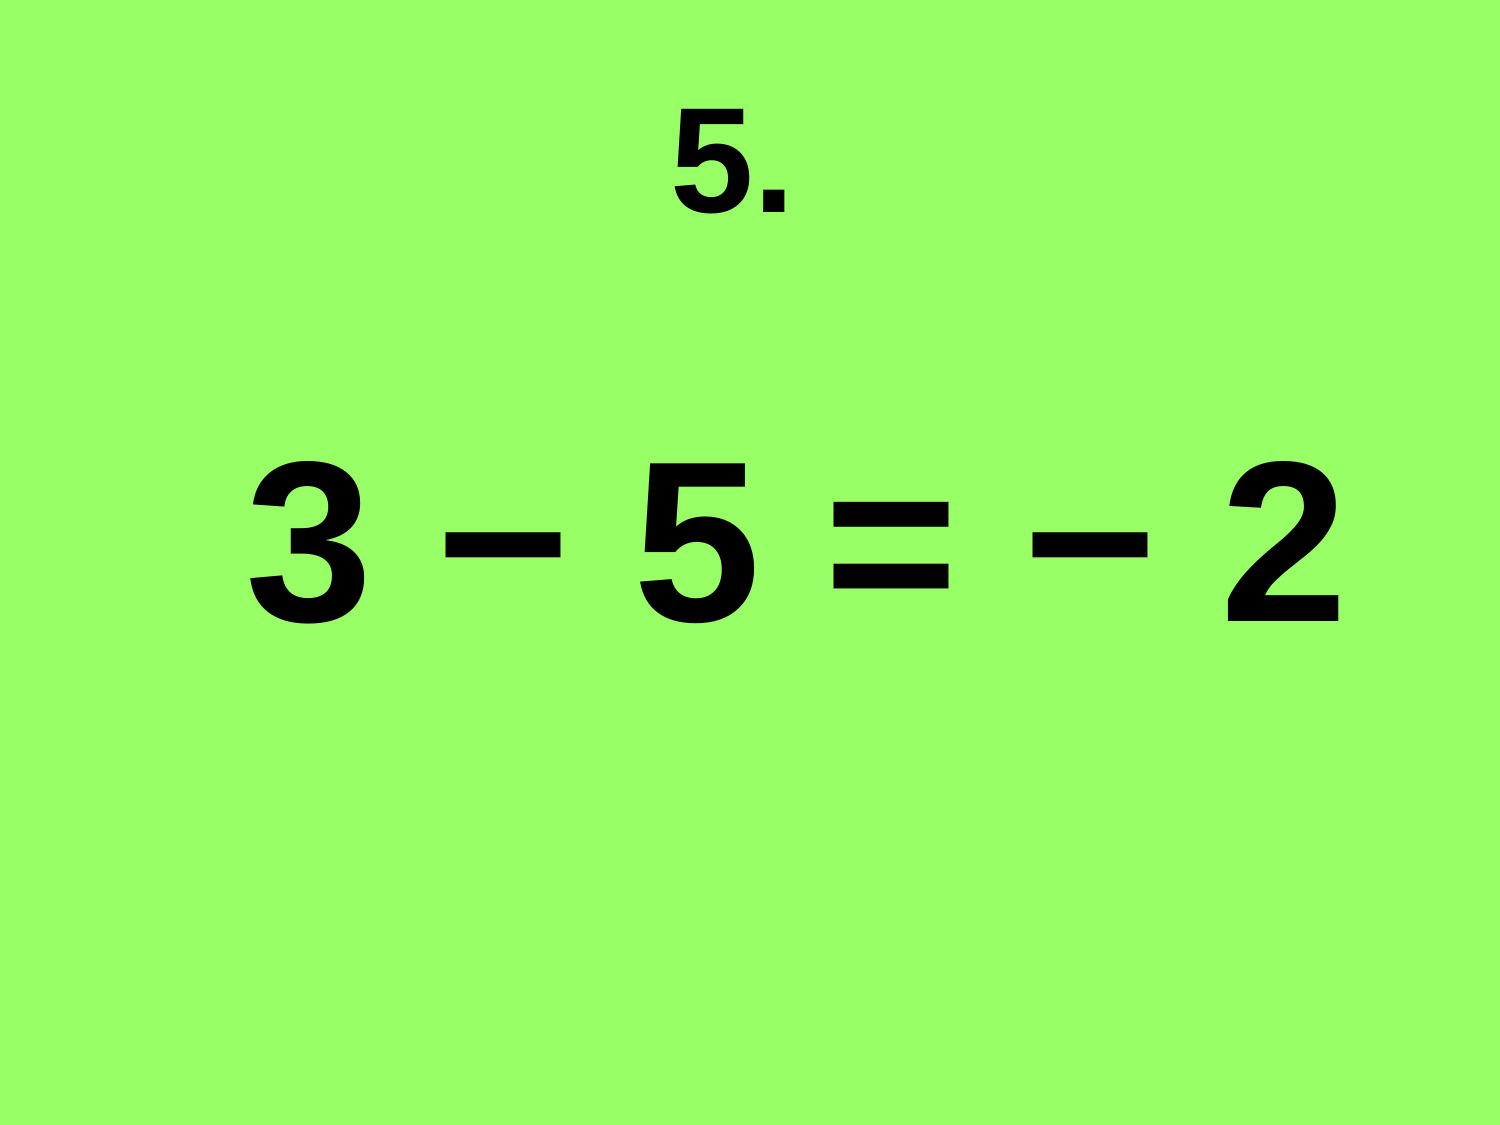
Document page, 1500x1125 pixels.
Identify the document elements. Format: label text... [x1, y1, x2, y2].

text_box 5. [655, 54, 880, 251]
title 3 − 5 = − 2 [0, 384, 1376, 675]
